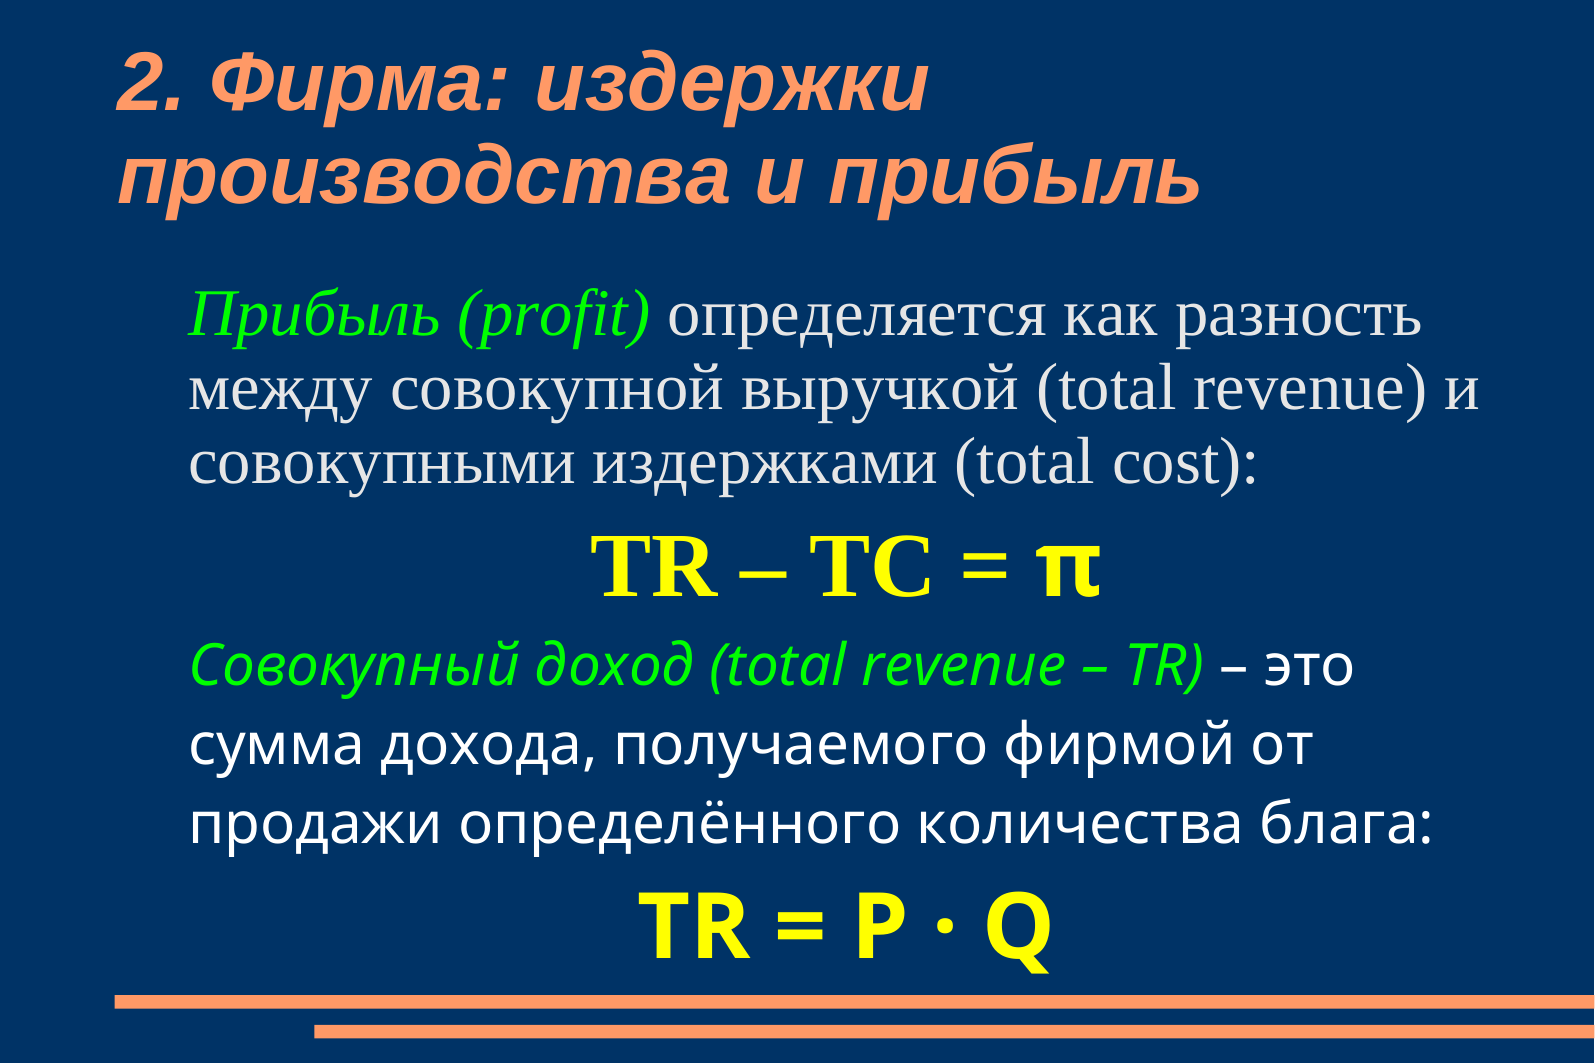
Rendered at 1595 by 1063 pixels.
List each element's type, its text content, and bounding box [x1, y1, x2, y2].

title 2. Фирма: издержки производства и прибыль [117, 35, 1479, 222]
list Прибыль (profit) определяется как разность между совокупной выручкой (total revenue) и совокупными издержками (total cost): TR – TC = π Совокупный доход (total revenue – TR) – это сумма дохода, получаемого фирмой от продажи определённого количества блага: TR = P · Q [117, 276, 1505, 974]
